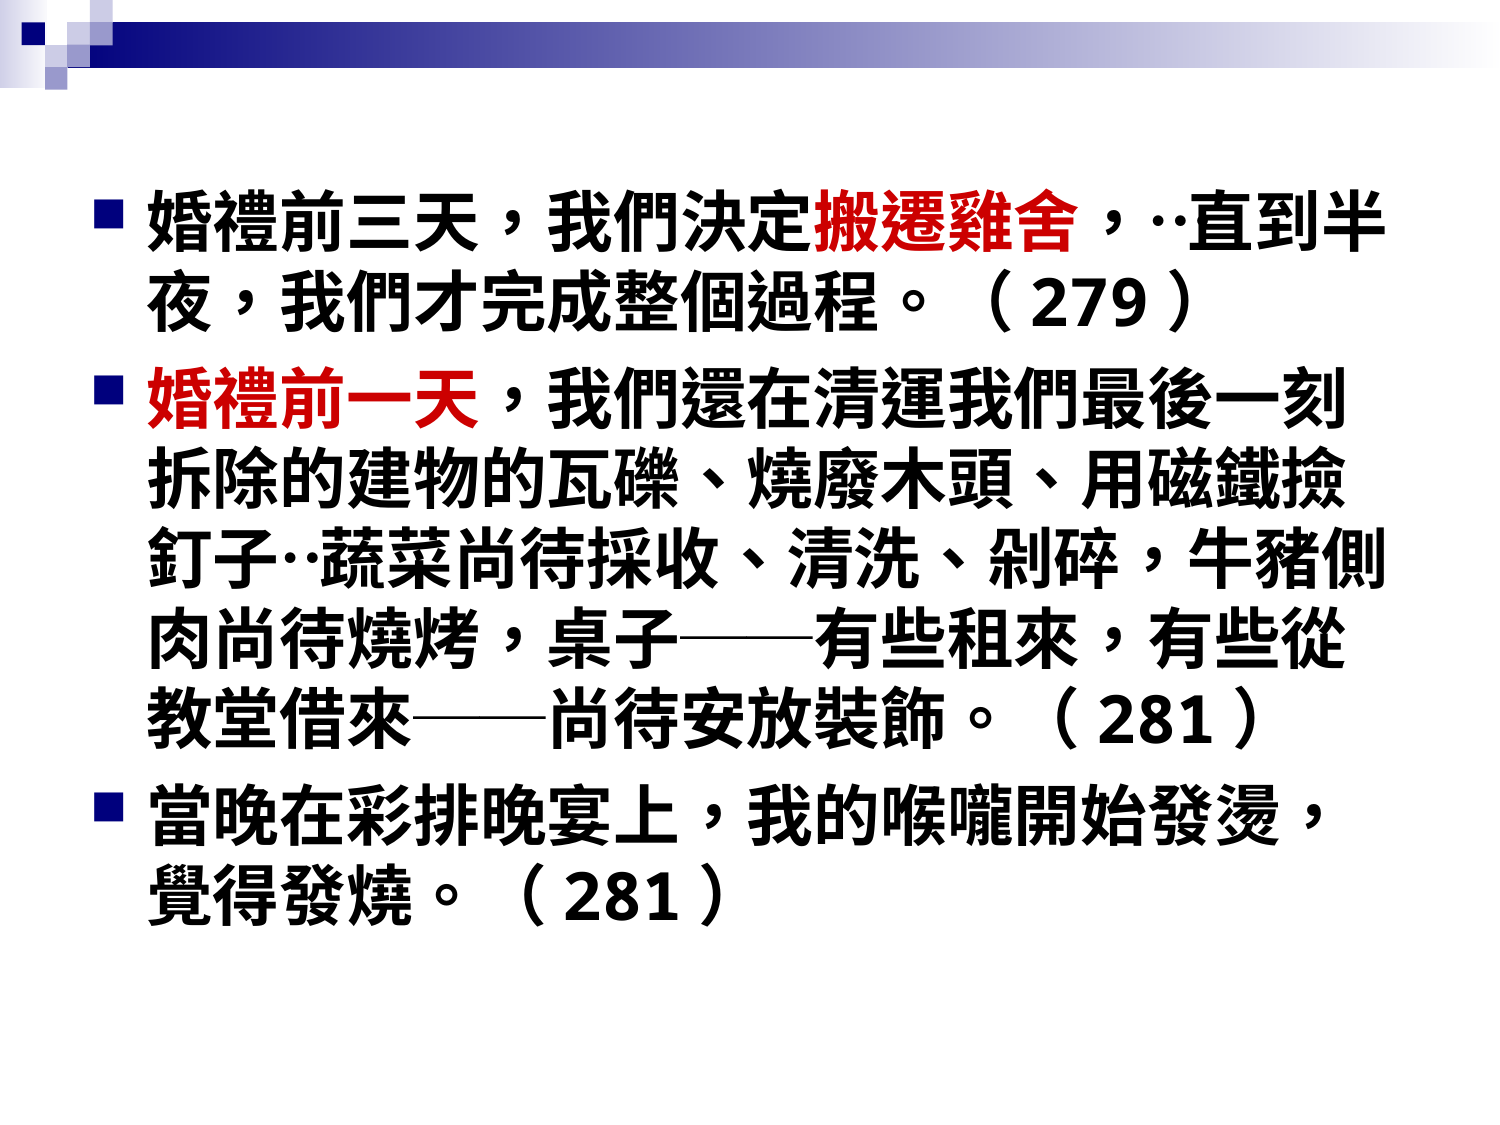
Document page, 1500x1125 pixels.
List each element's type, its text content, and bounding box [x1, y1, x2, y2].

list 婚禮前三天，我們決定搬遷雞舍，…直到半夜，我們才完成整個過程。（279） 婚禮前一天，我們還在清運我們最後一刻拆除的建物的瓦礫、燒廢木頭、用磁鐵撿釘子…蔬菜尚待採收、清洗、剁碎，牛豬側肉尚待燒烤，桌子──有些租來，有些從教堂借來──尚待安放裝飾。（281） 當晚在彩排晚宴上，我的喉嚨開始發燙，覺得發燒。（281） [75, 172, 1426, 1012]
